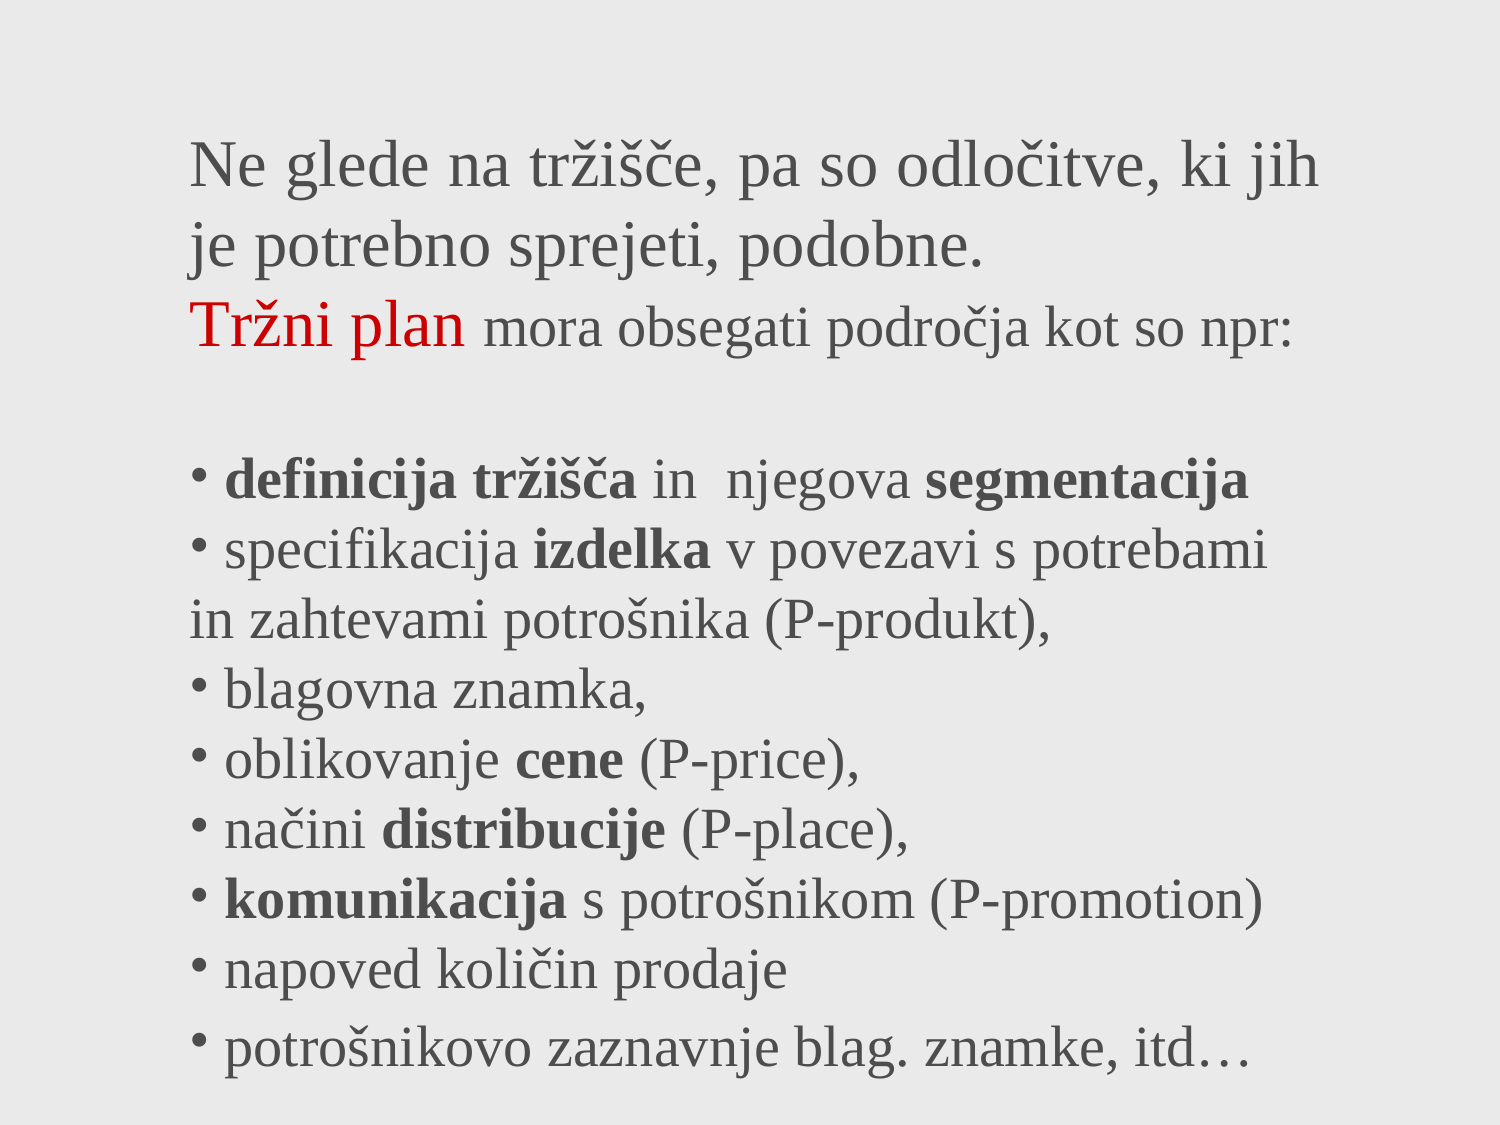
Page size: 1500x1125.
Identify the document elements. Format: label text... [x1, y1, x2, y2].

text_box Ne glede na tržišče, pa so odločitve, ki jih je potrebno sprejeti, podobne. Tržni plan mora obsegati področja kot so npr: definicija tržišča in njegova segmentacija specifikacija izdelka v povezavi s potrebami in zahtevami potrošnika (P-produkt), blagovna znamka, oblikovanje cene (P-price), načini distribucije (P-place), komunikacija s potrošnikom (P-promotion) napoved količin prodaje potrošnikovo zaznavnje blag. znamke, itd… [174, 112, 1338, 1088]
